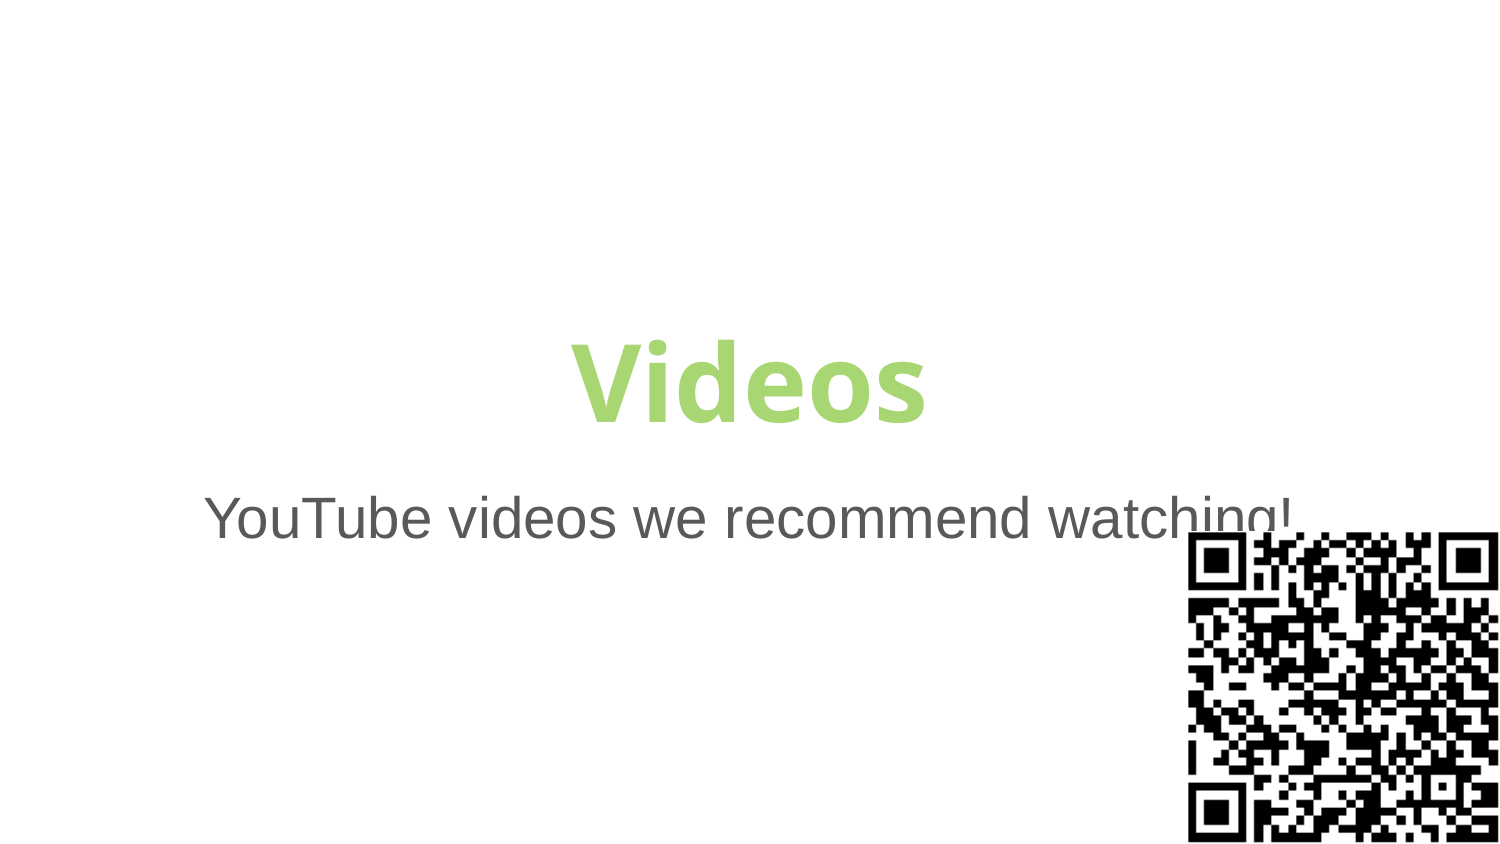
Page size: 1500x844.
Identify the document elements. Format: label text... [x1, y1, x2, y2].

title Videos [51, 122, 1449, 459]
subtitle YouTube videos we recommend watching! [51, 464, 1449, 595]
picture [1187, 531, 1500, 844]
